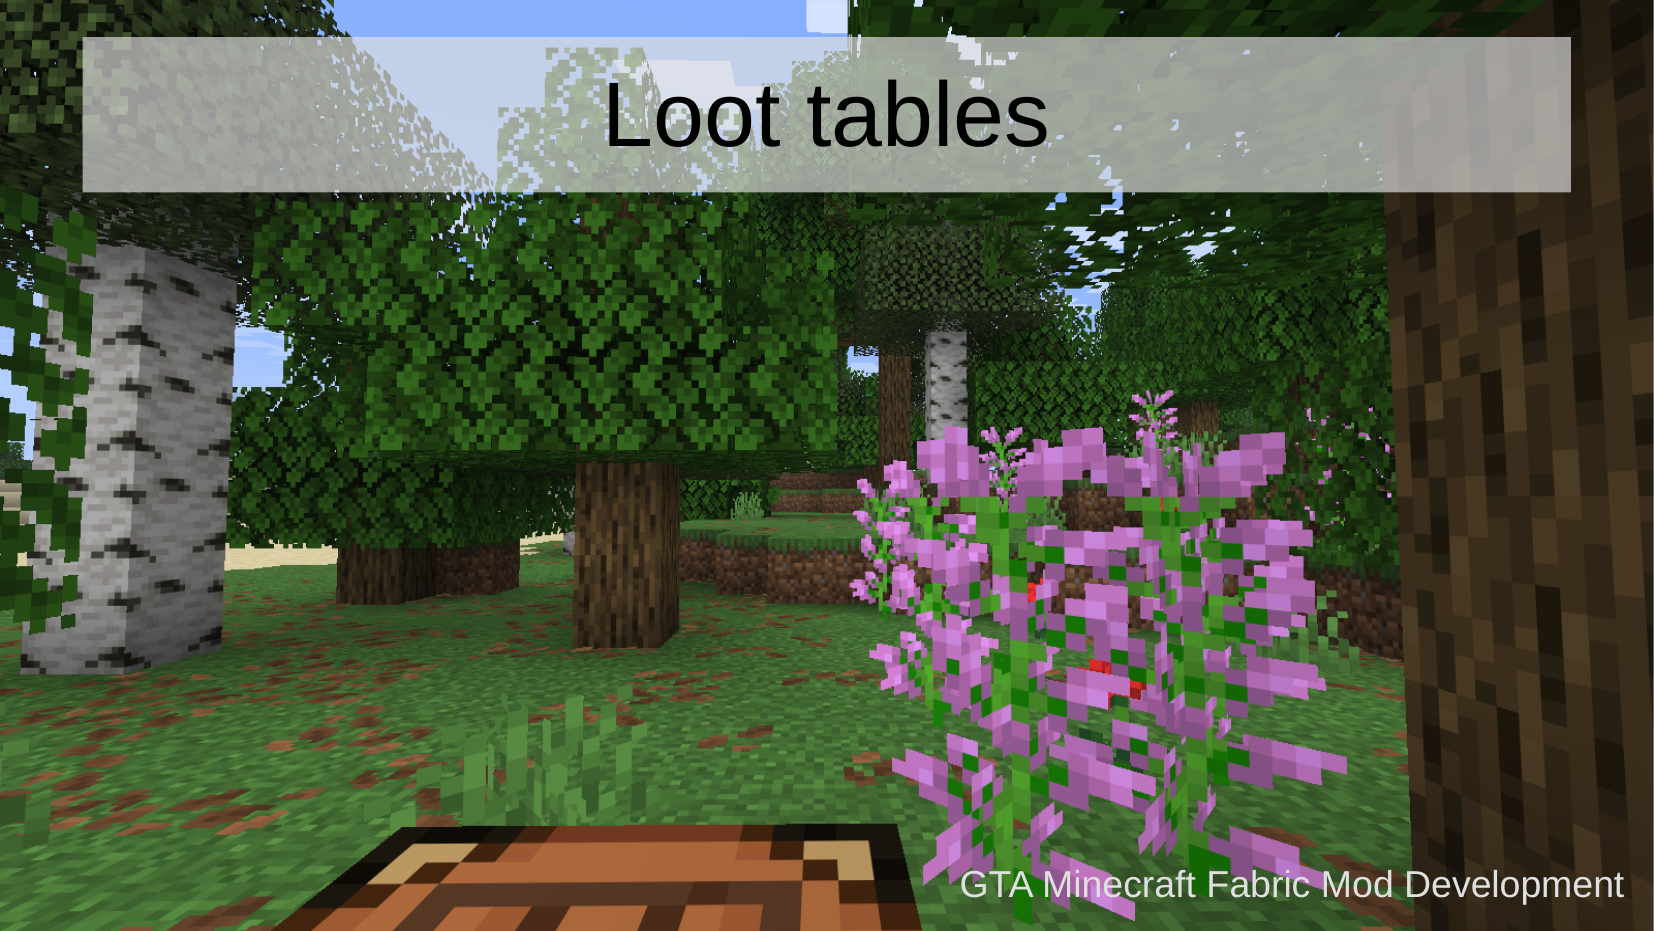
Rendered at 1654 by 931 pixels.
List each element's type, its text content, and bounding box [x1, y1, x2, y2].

title Loot tables [82, 37, 1571, 193]
picture [0, 0, 1654, 931]
